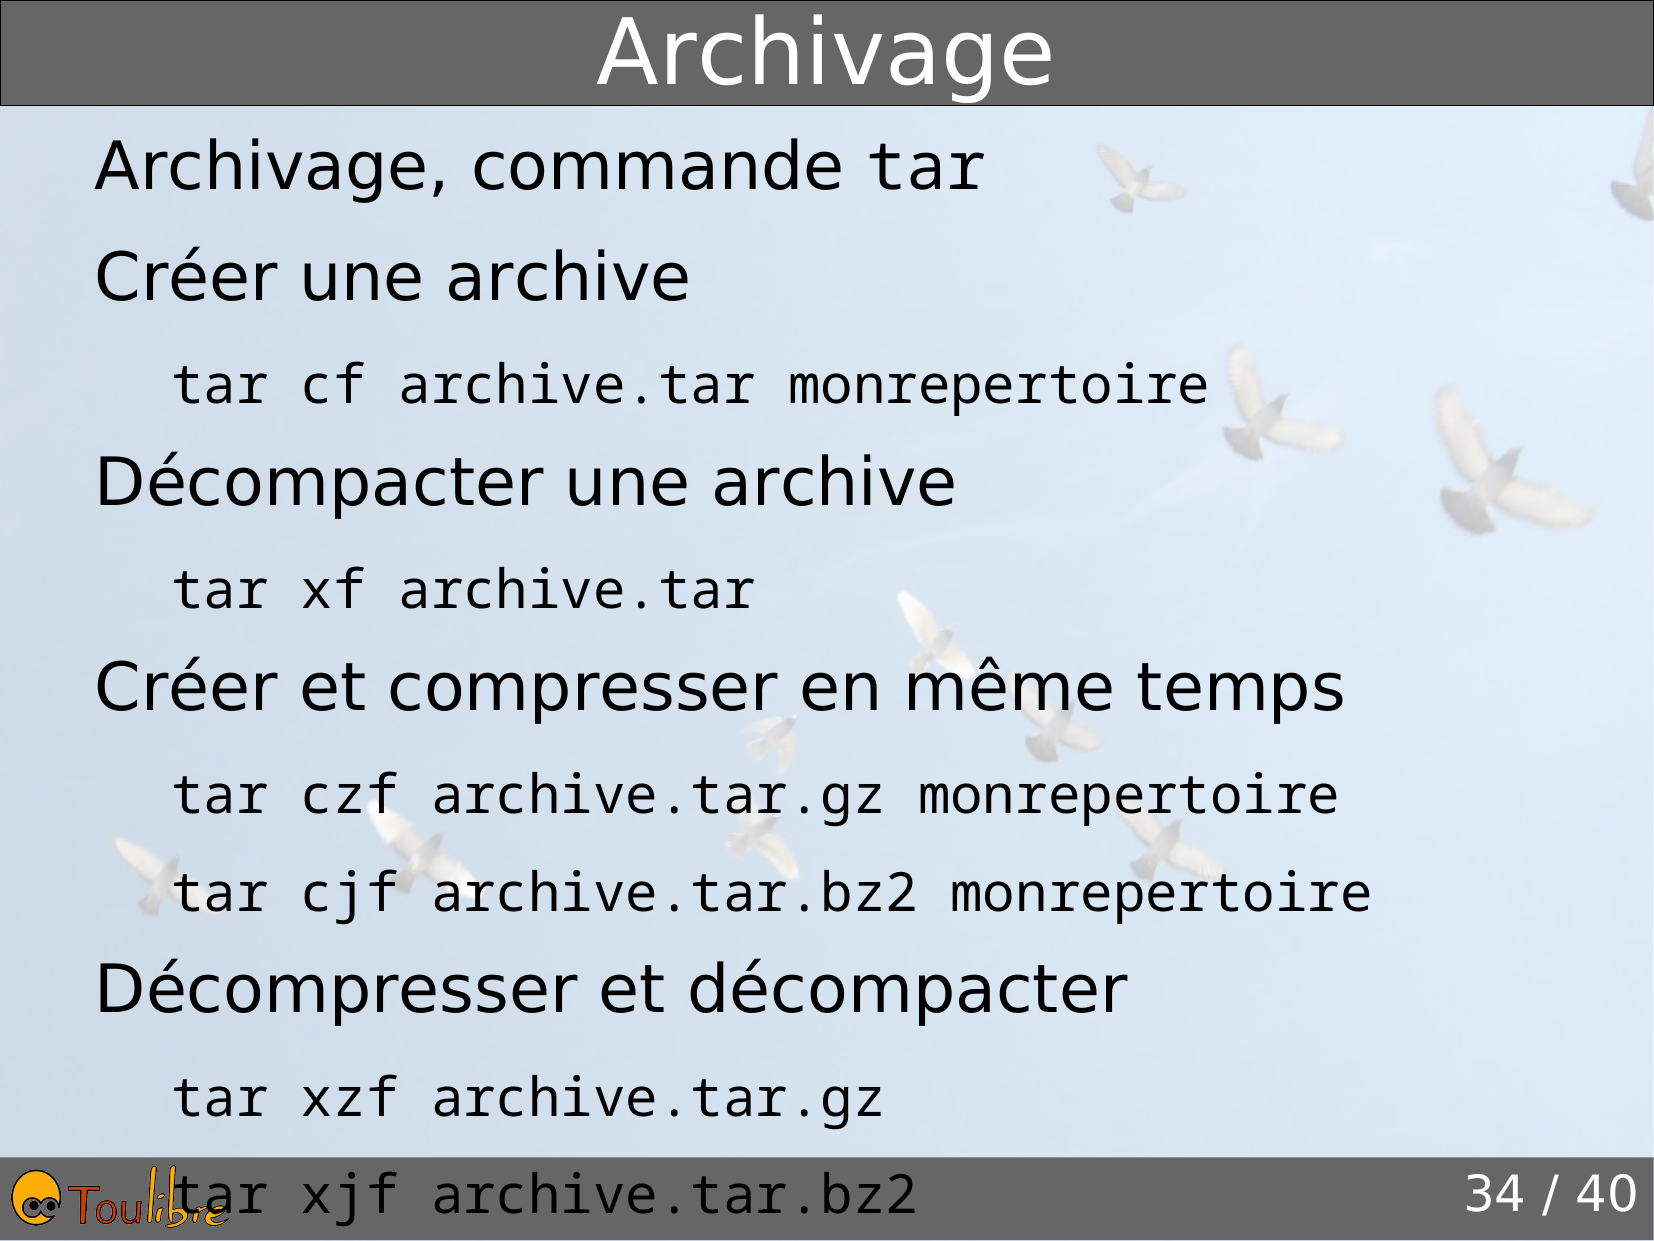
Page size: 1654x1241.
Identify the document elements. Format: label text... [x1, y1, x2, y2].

title Archivage [0, 0, 1654, 107]
list Archivage, commande tar Créer une archive tar cf archive.tar monrepertoire Décompacter une archive tar xf archive.tar Créer et compresser en même temps tar czf archive.tar.gz monrepertoire tar cjf archive.tar.bz2 monrepertoire Décompresser et décompacter tar xzf archive.tar.gz tar xjf archive.tar.bz2 [76, 118, 1565, 1156]
picture [11, 1165, 229, 1228]
picture [211, 1199, 226, 1210]
